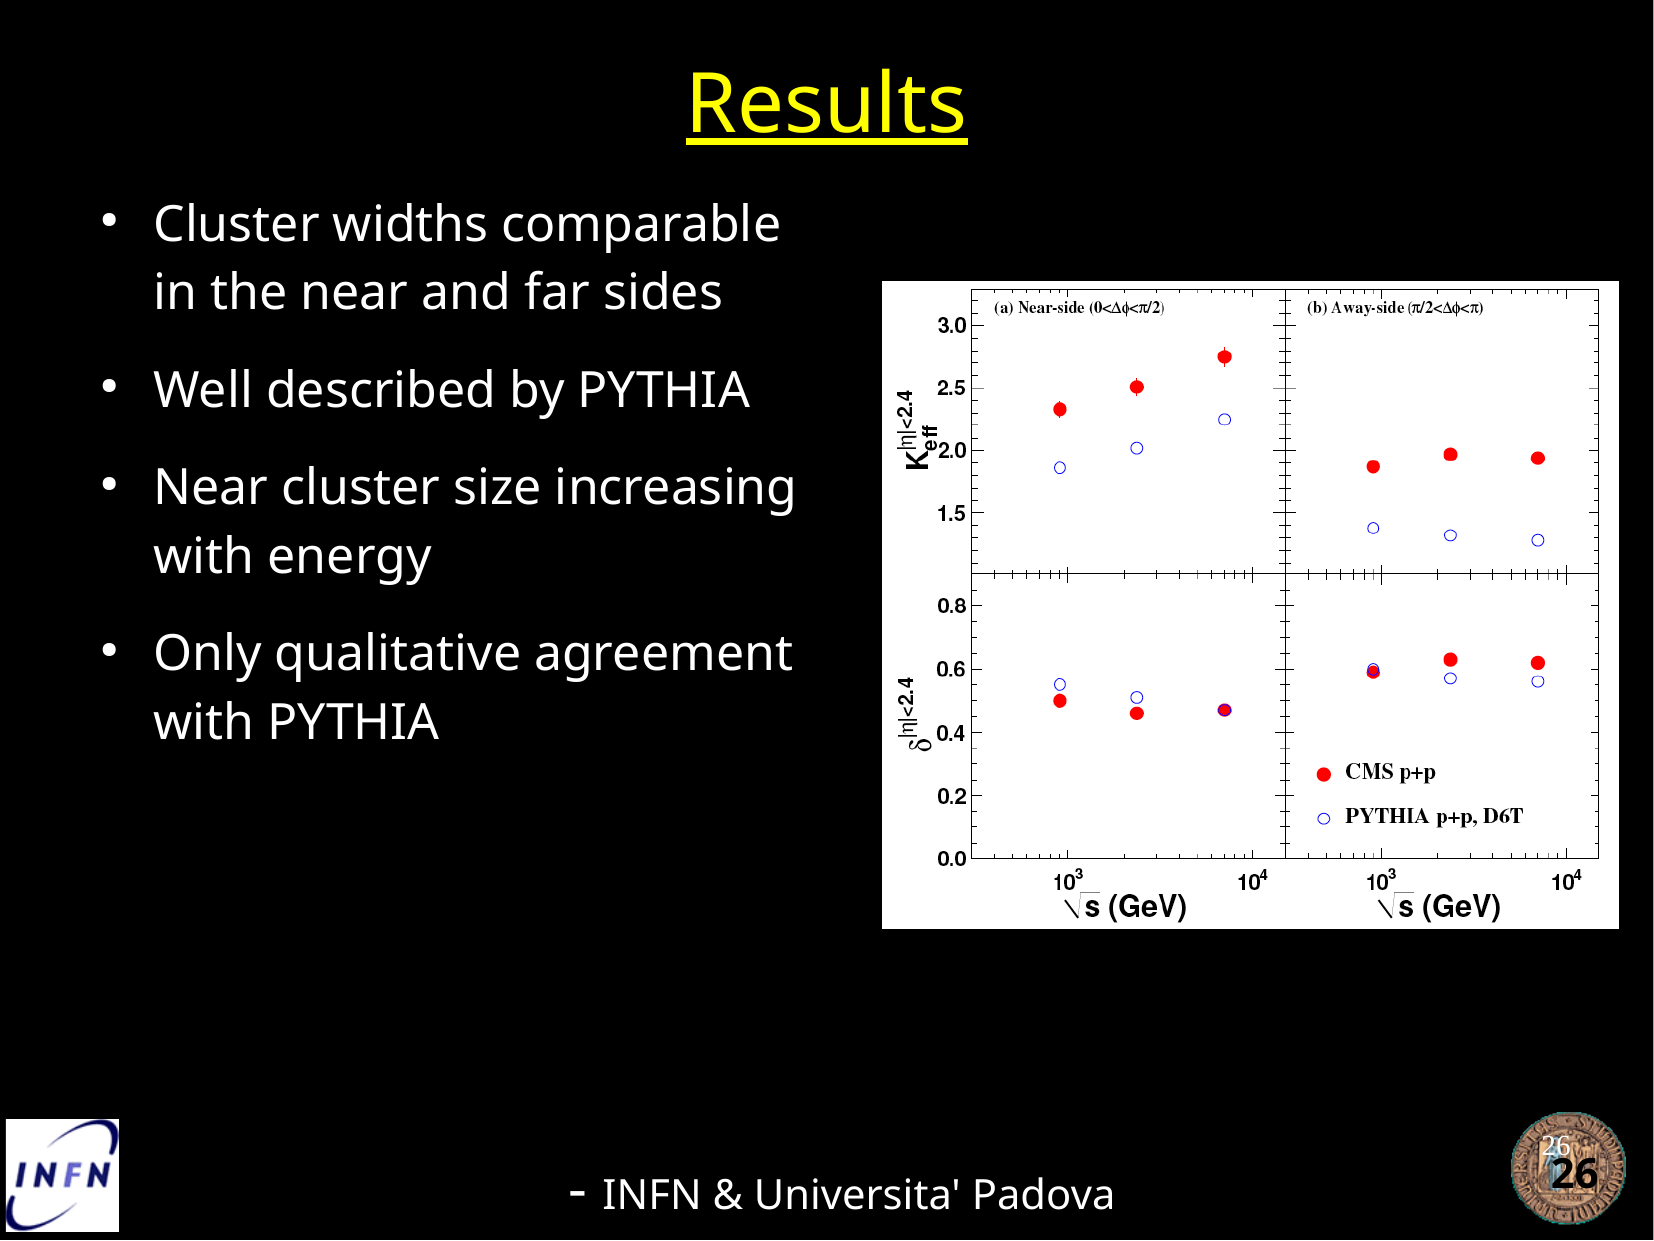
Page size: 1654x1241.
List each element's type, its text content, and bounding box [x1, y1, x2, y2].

title Results [82, 43, 1571, 157]
picture [5, 1119, 119, 1232]
picture [1511, 1111, 1626, 1226]
list Cluster widths comparable in the near and far sides Well described by PYTHIA Near cluster size increasing with energy Only qualitative agreement with PYTHIA [82, 187, 809, 1109]
picture [882, 281, 1619, 929]
